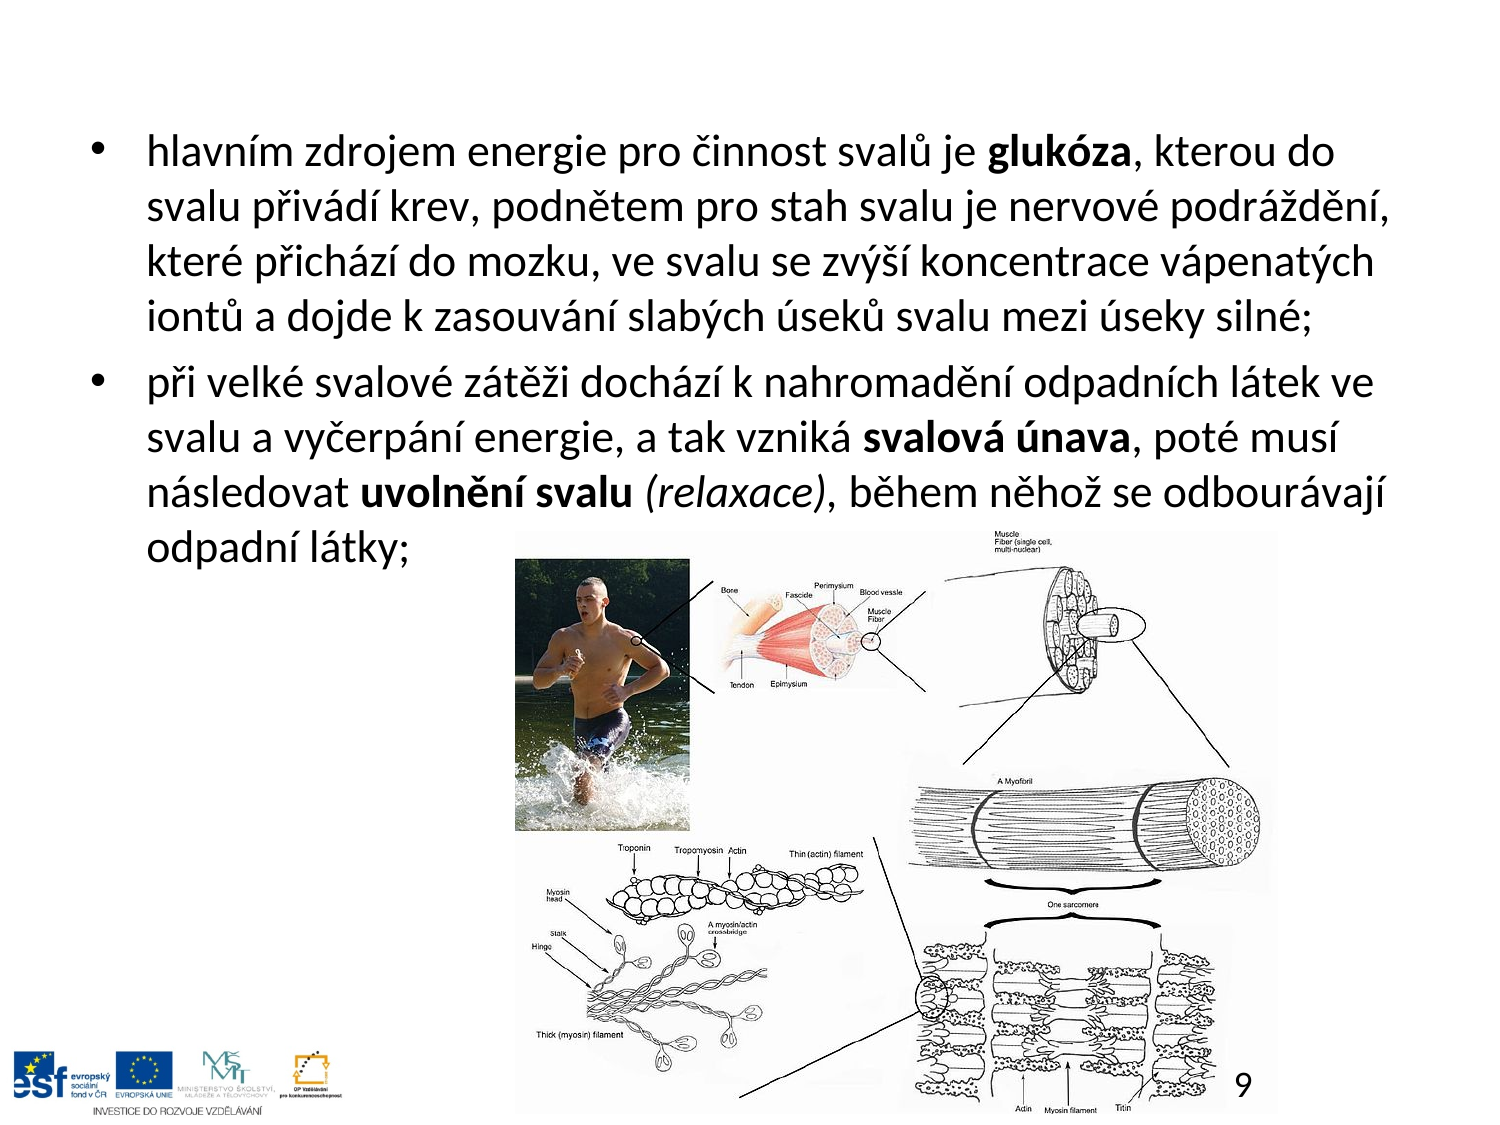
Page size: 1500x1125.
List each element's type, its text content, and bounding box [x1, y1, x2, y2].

list hlavním zdrojem energie pro činnost svalů je glukóza, kterou do svalu přivádí krev, podnětem pro stah svalu je nervové podráždění, které přichází do mozku, ve svalu se zvýší koncentrace vápenatých iontů a dojde k zasouvání slabých úseků svalu mezi úseky silné; při velké svalové zátěži dochází k nahromadění odpadních látek ve svalu a vyčerpání energie, a tak vzniká svalová únava, poté musí následovat uvolnění svalu (relaxace), během něhož se odbourávají odpadní látky; [75, 113, 1426, 856]
picture [0, 1035, 351, 1125]
text_box 9 [1218, 1052, 1278, 1114]
picture [515, 531, 1278, 1114]
